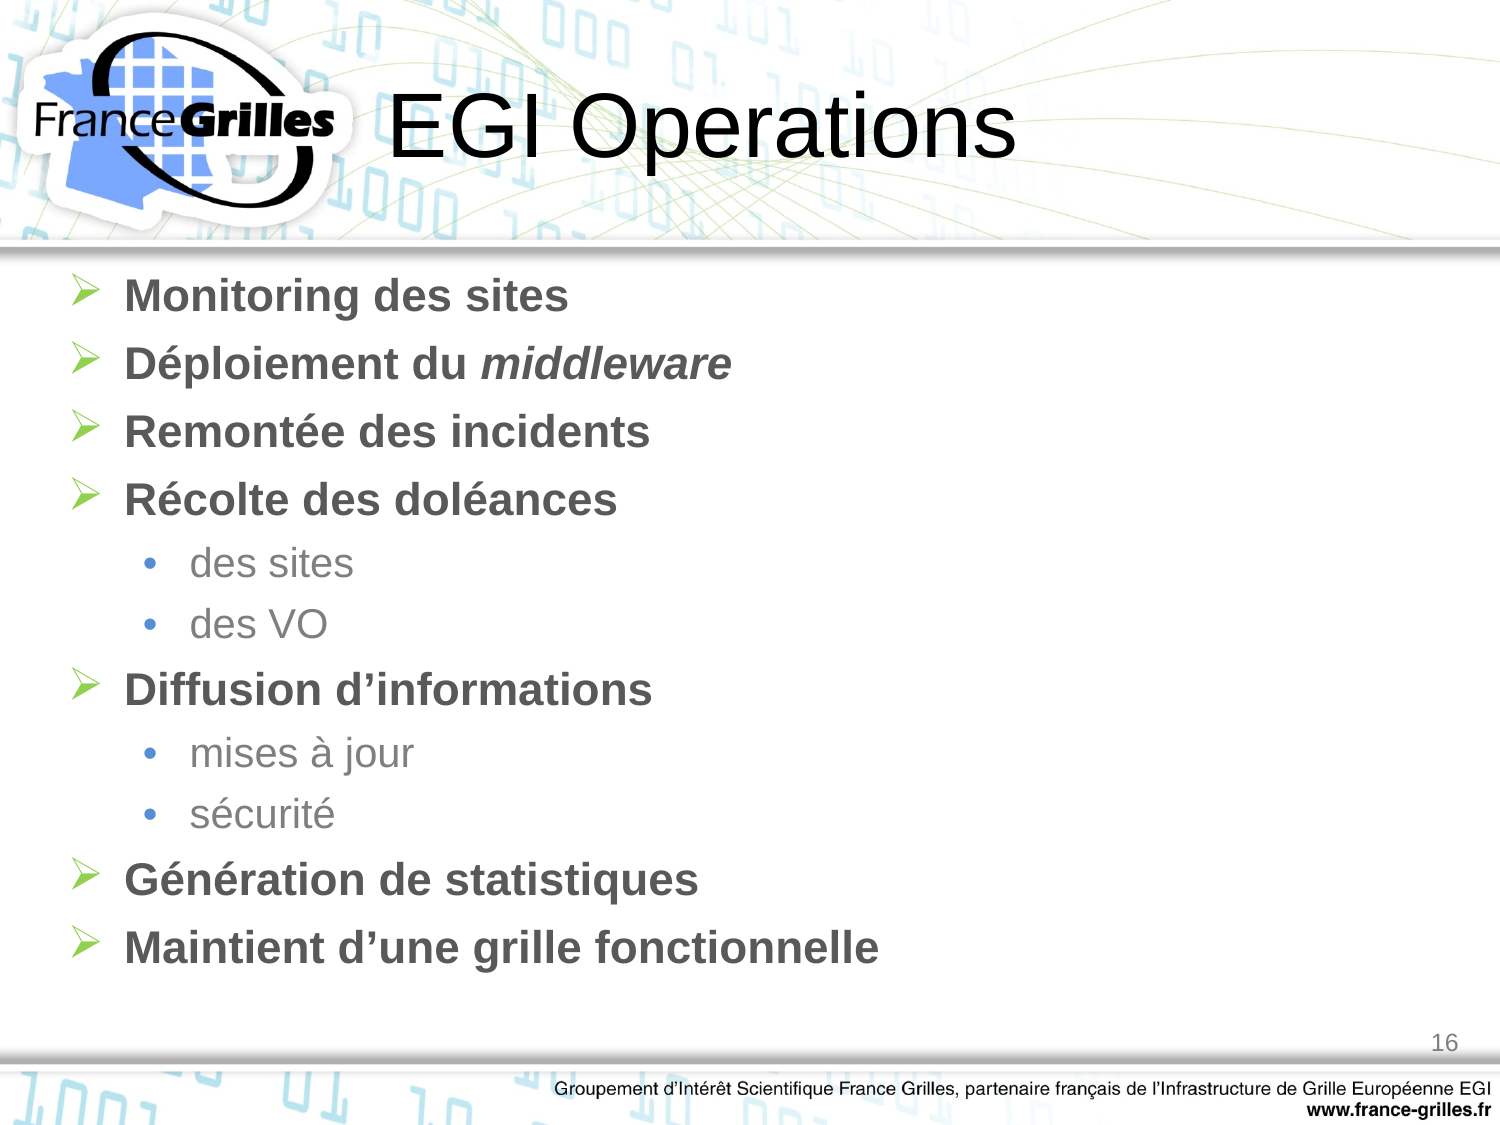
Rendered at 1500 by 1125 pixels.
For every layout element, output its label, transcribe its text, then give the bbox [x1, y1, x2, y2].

title EGI Operations [372, 7, 1459, 244]
picture [0, 0, 1500, 1125]
list Monitoring des sites Déploiement du middleware Remontée des incidents Récolte des doléances des sites des VO Diffusion d’informations mises à jour sécurité Génération de statistiques Maintient d’une grille fonctionnelle [53, 262, 1459, 1059]
